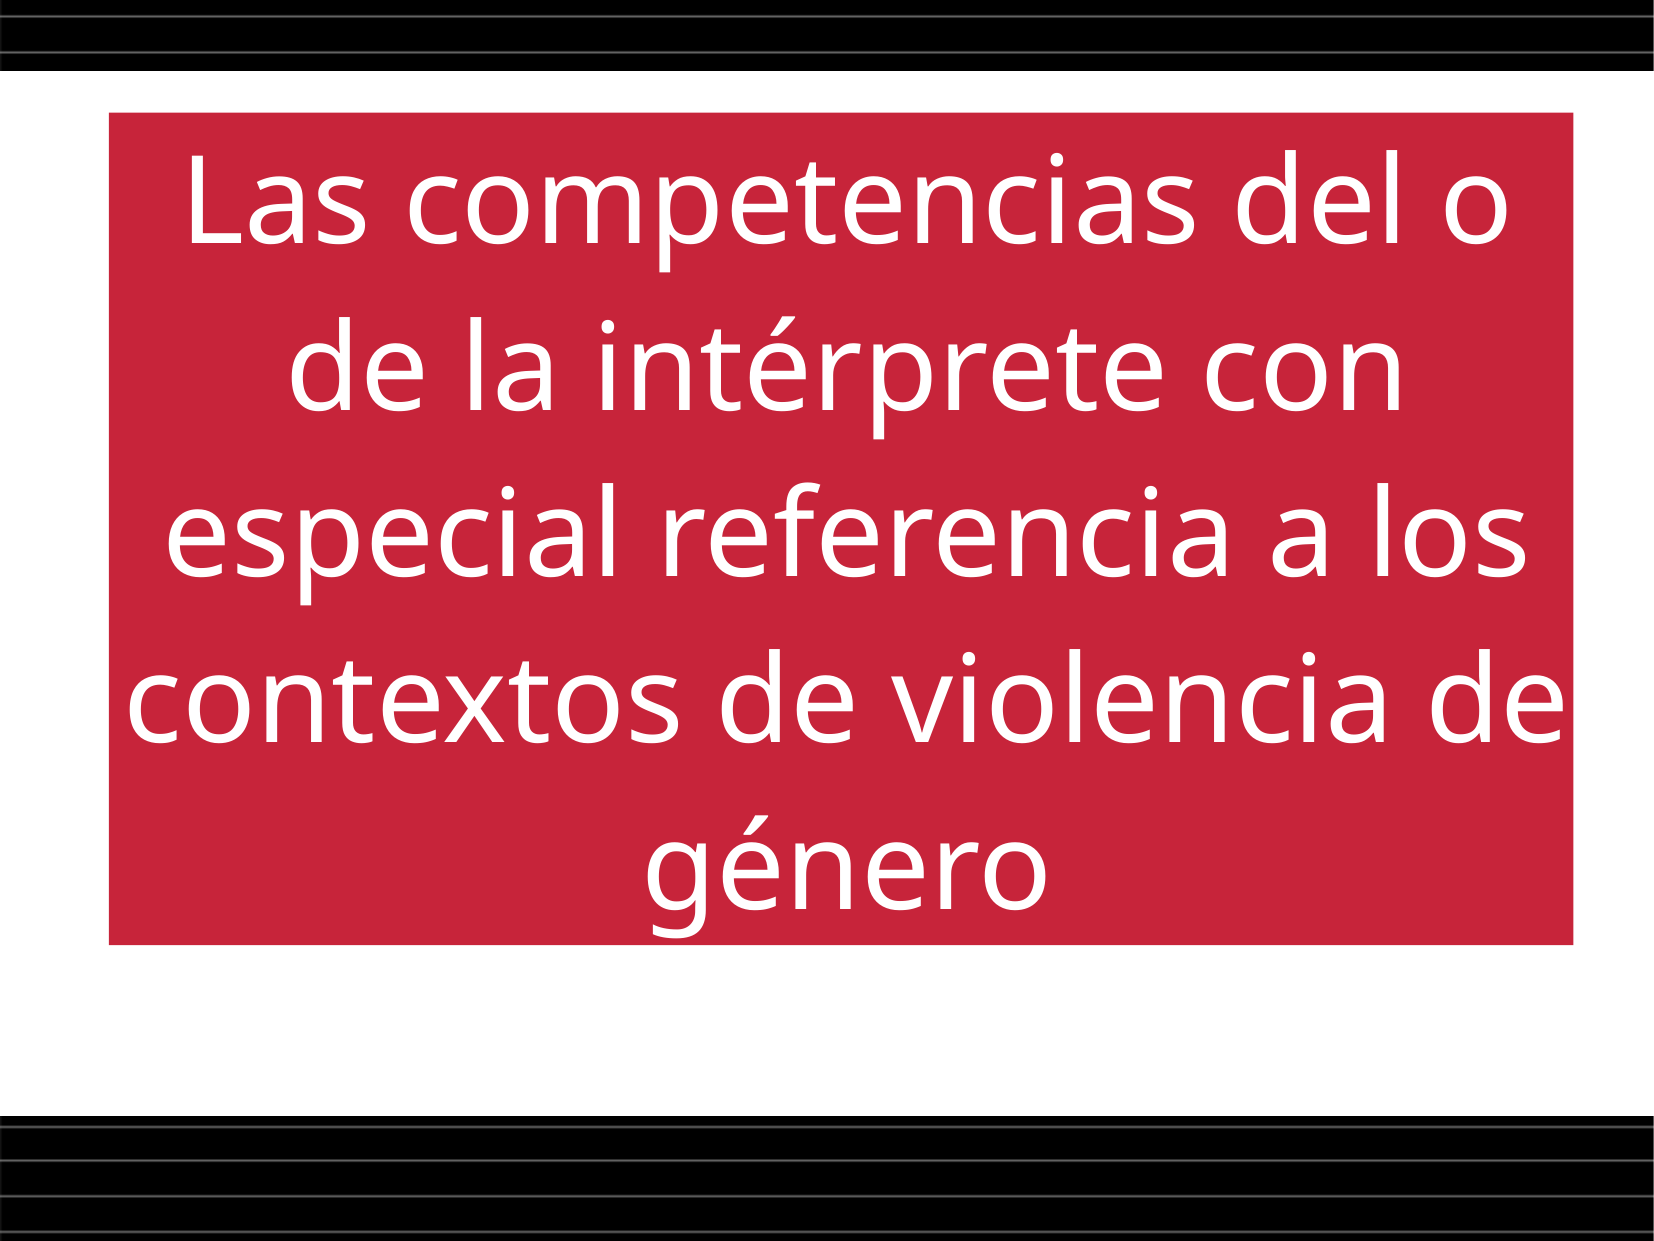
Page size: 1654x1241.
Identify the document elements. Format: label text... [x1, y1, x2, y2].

picture [0, 1116, 1654, 1241]
picture [0, 0, 1654, 71]
title Las competencias del o de la intérprete con especial referencia a los contextos de violencia de género [108, 172, 1574, 886]
